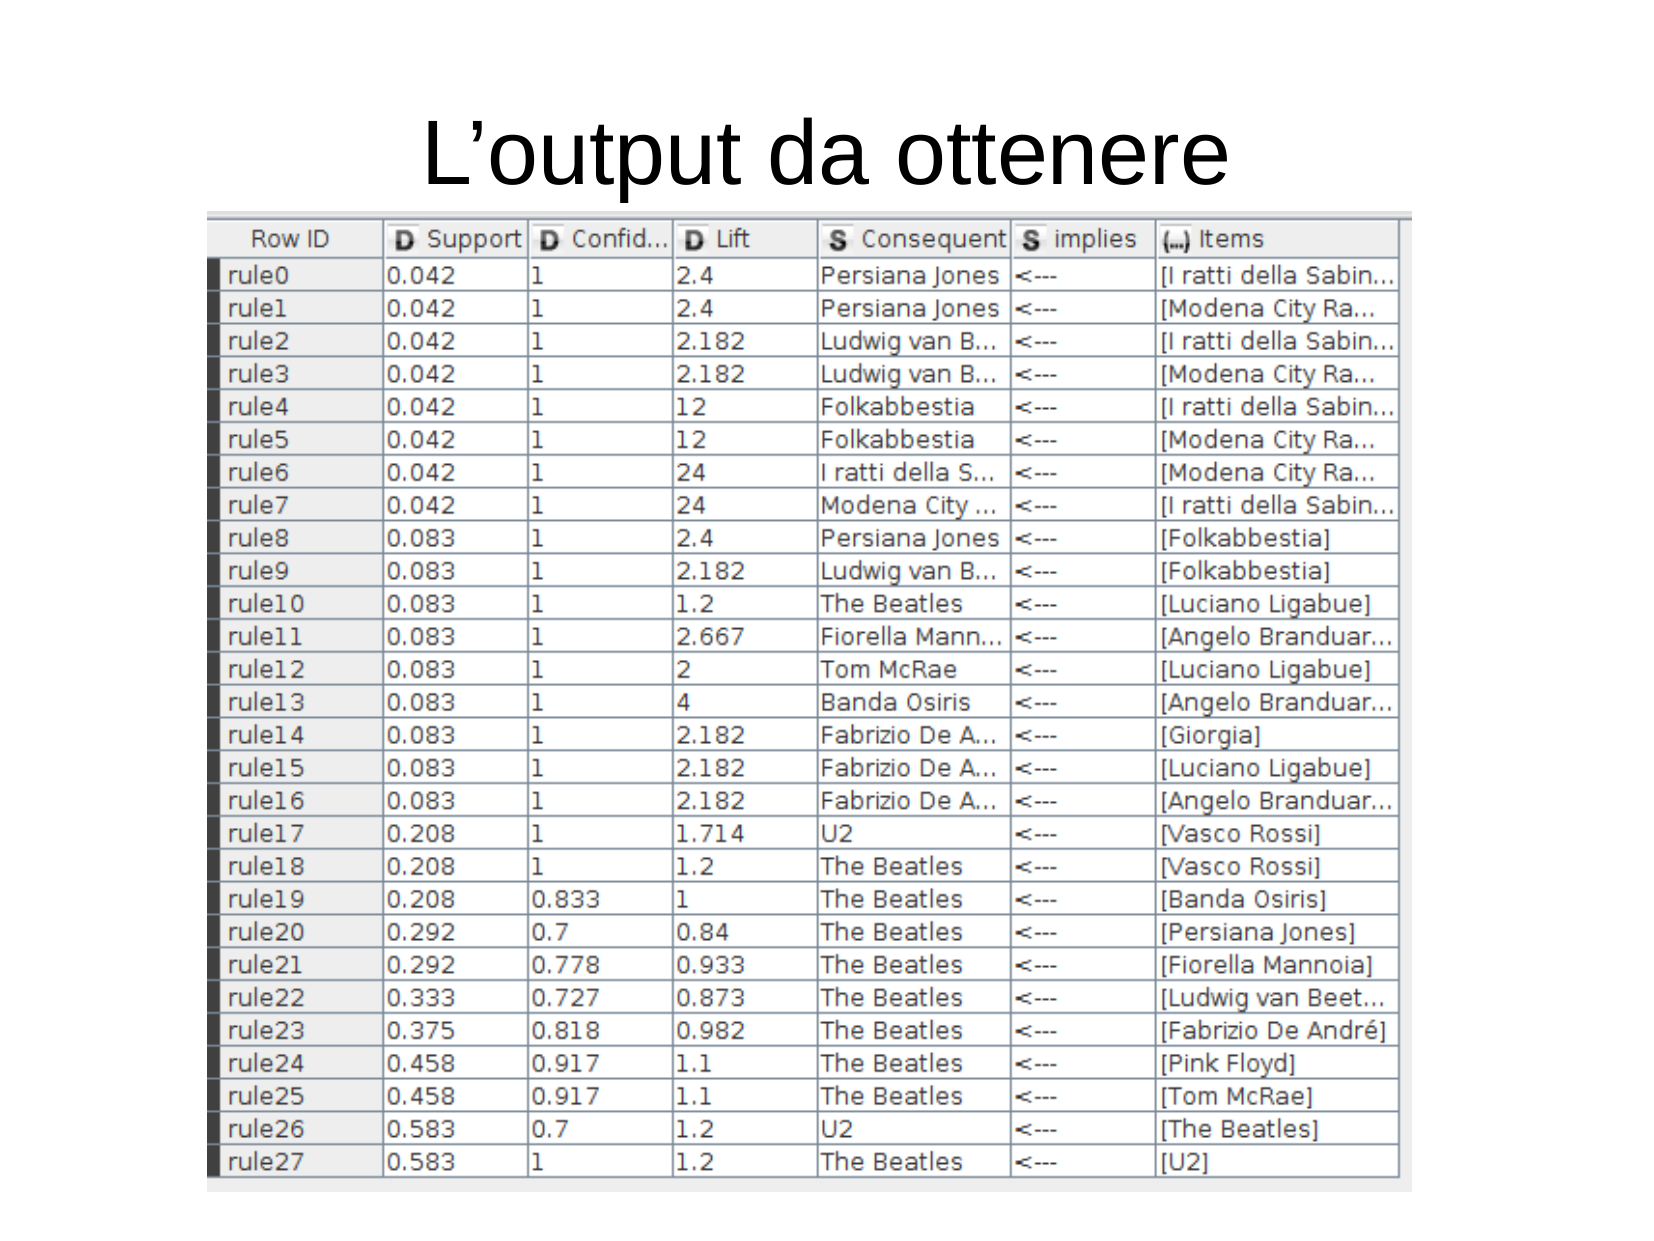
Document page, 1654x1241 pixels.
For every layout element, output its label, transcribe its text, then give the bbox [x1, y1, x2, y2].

picture [207, 211, 1412, 1193]
title L’output da ottenere [82, 49, 1571, 257]
